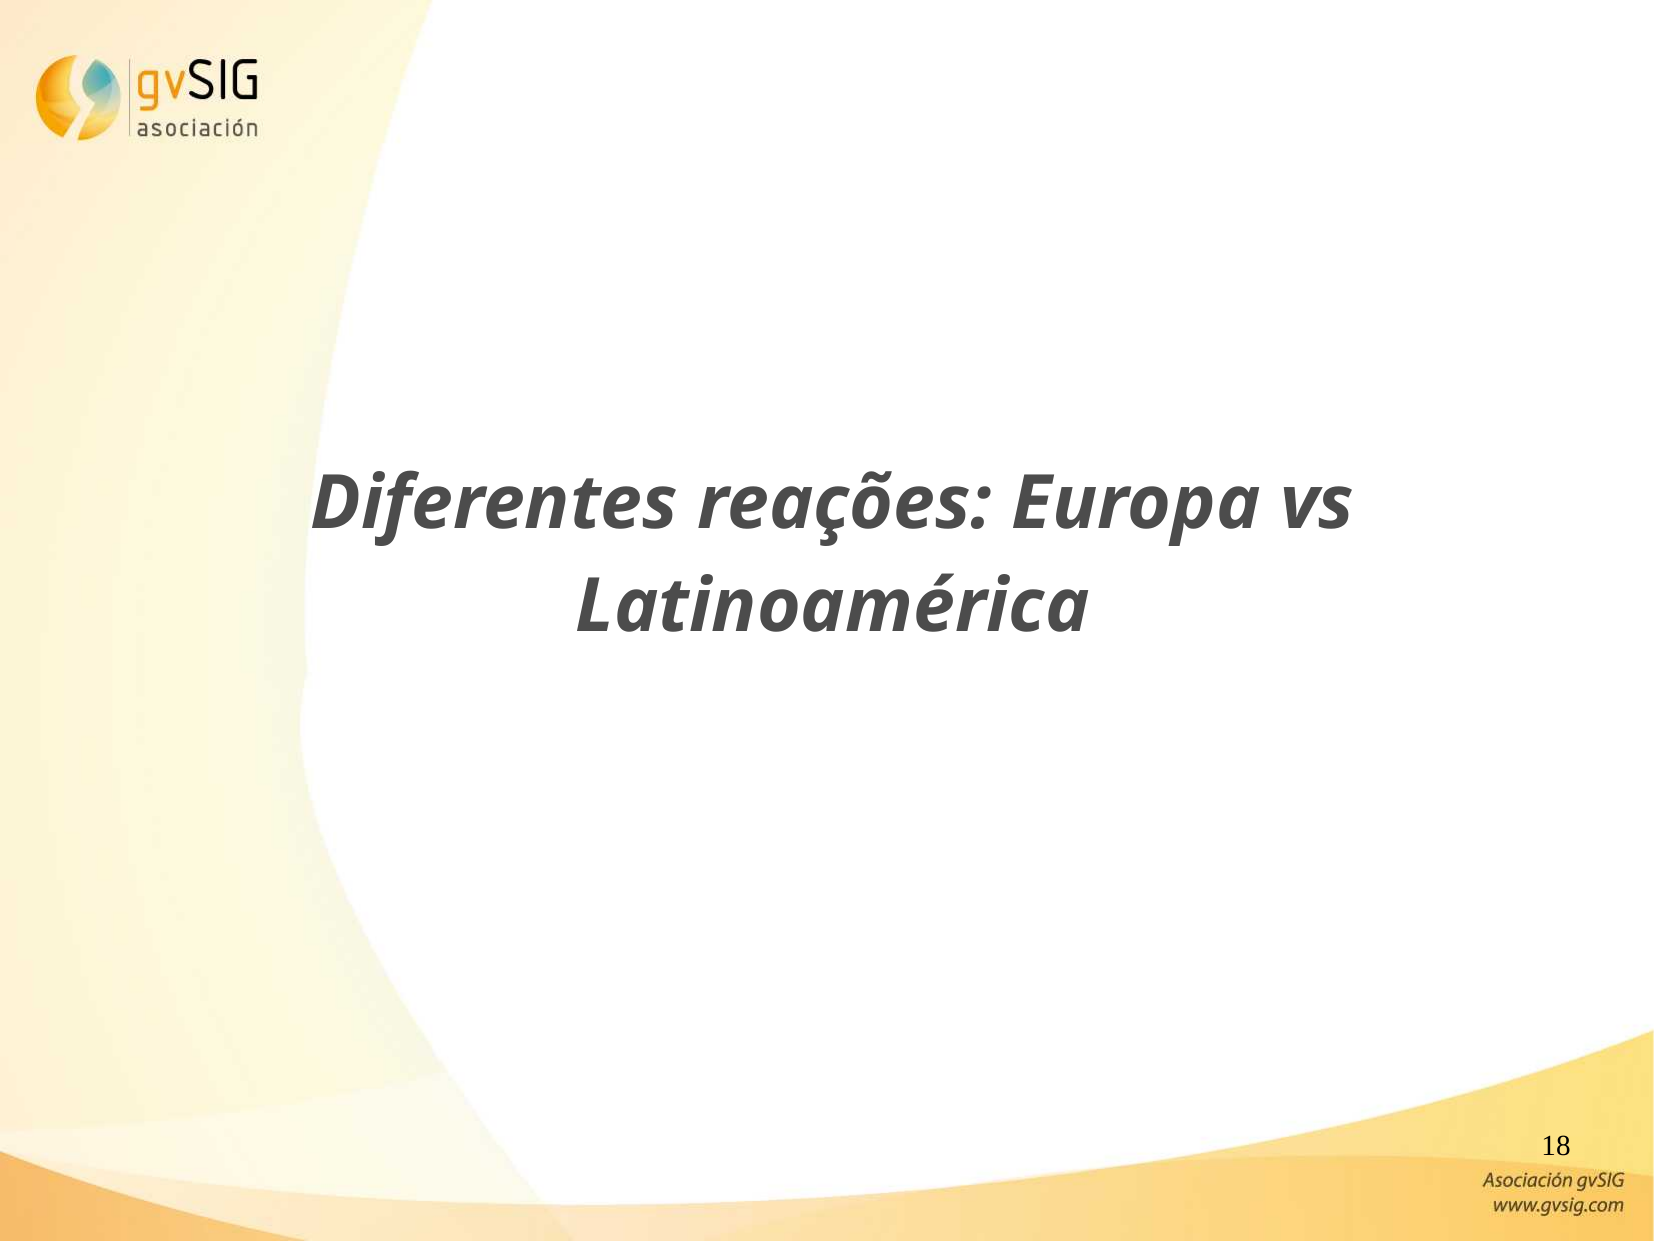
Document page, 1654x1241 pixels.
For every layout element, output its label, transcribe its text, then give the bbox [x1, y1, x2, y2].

title Diferentes reações: Europa vs Latinoamérica [242, 463, 1424, 639]
picture [0, 0, 1654, 1241]
